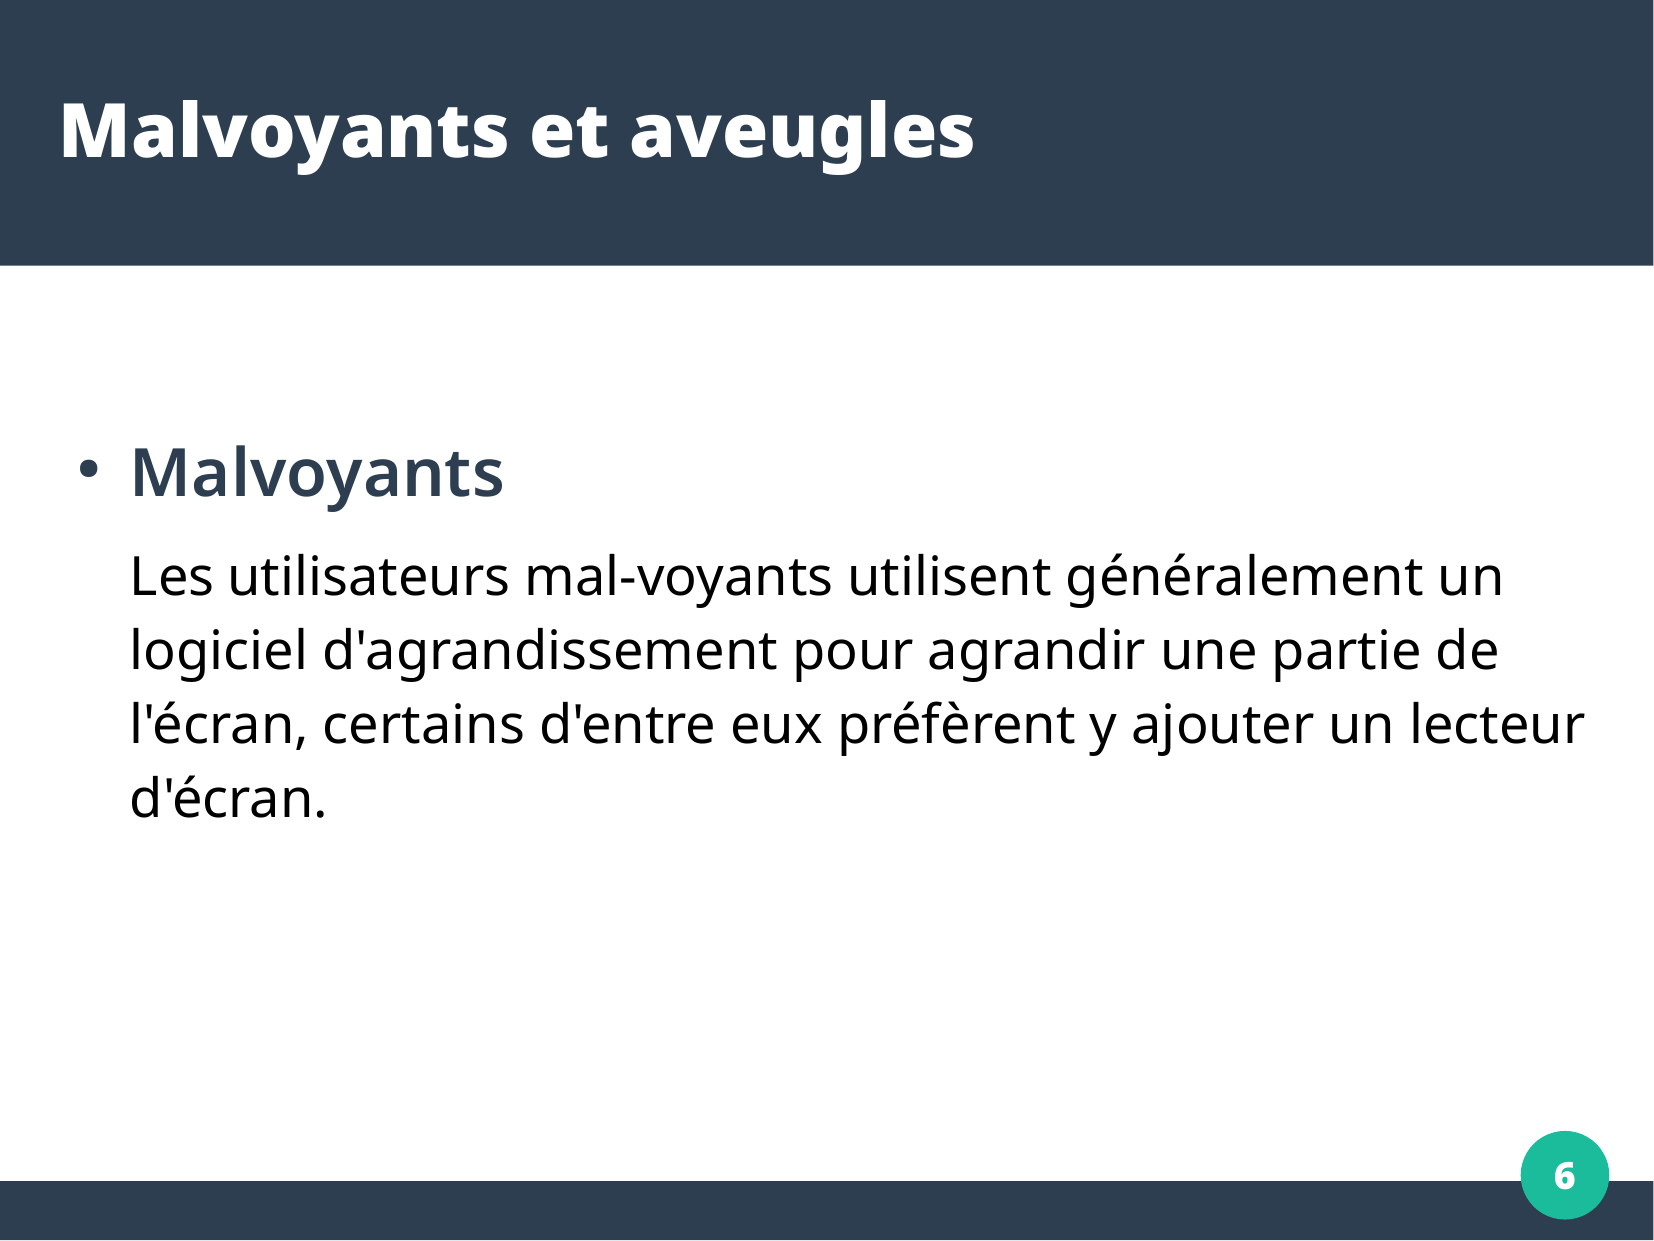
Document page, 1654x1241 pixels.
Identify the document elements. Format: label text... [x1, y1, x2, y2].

list Malvoyants Les utilisateurs mal-voyants utilisent généralement un logiciel d'agrandissement pour agrandir une partie de l'écran, certains d'entre eux préfèrent y ajouter un lecteur d'écran. [59, 425, 1595, 788]
title Malvoyants et aveugles [59, 49, 1595, 207]
